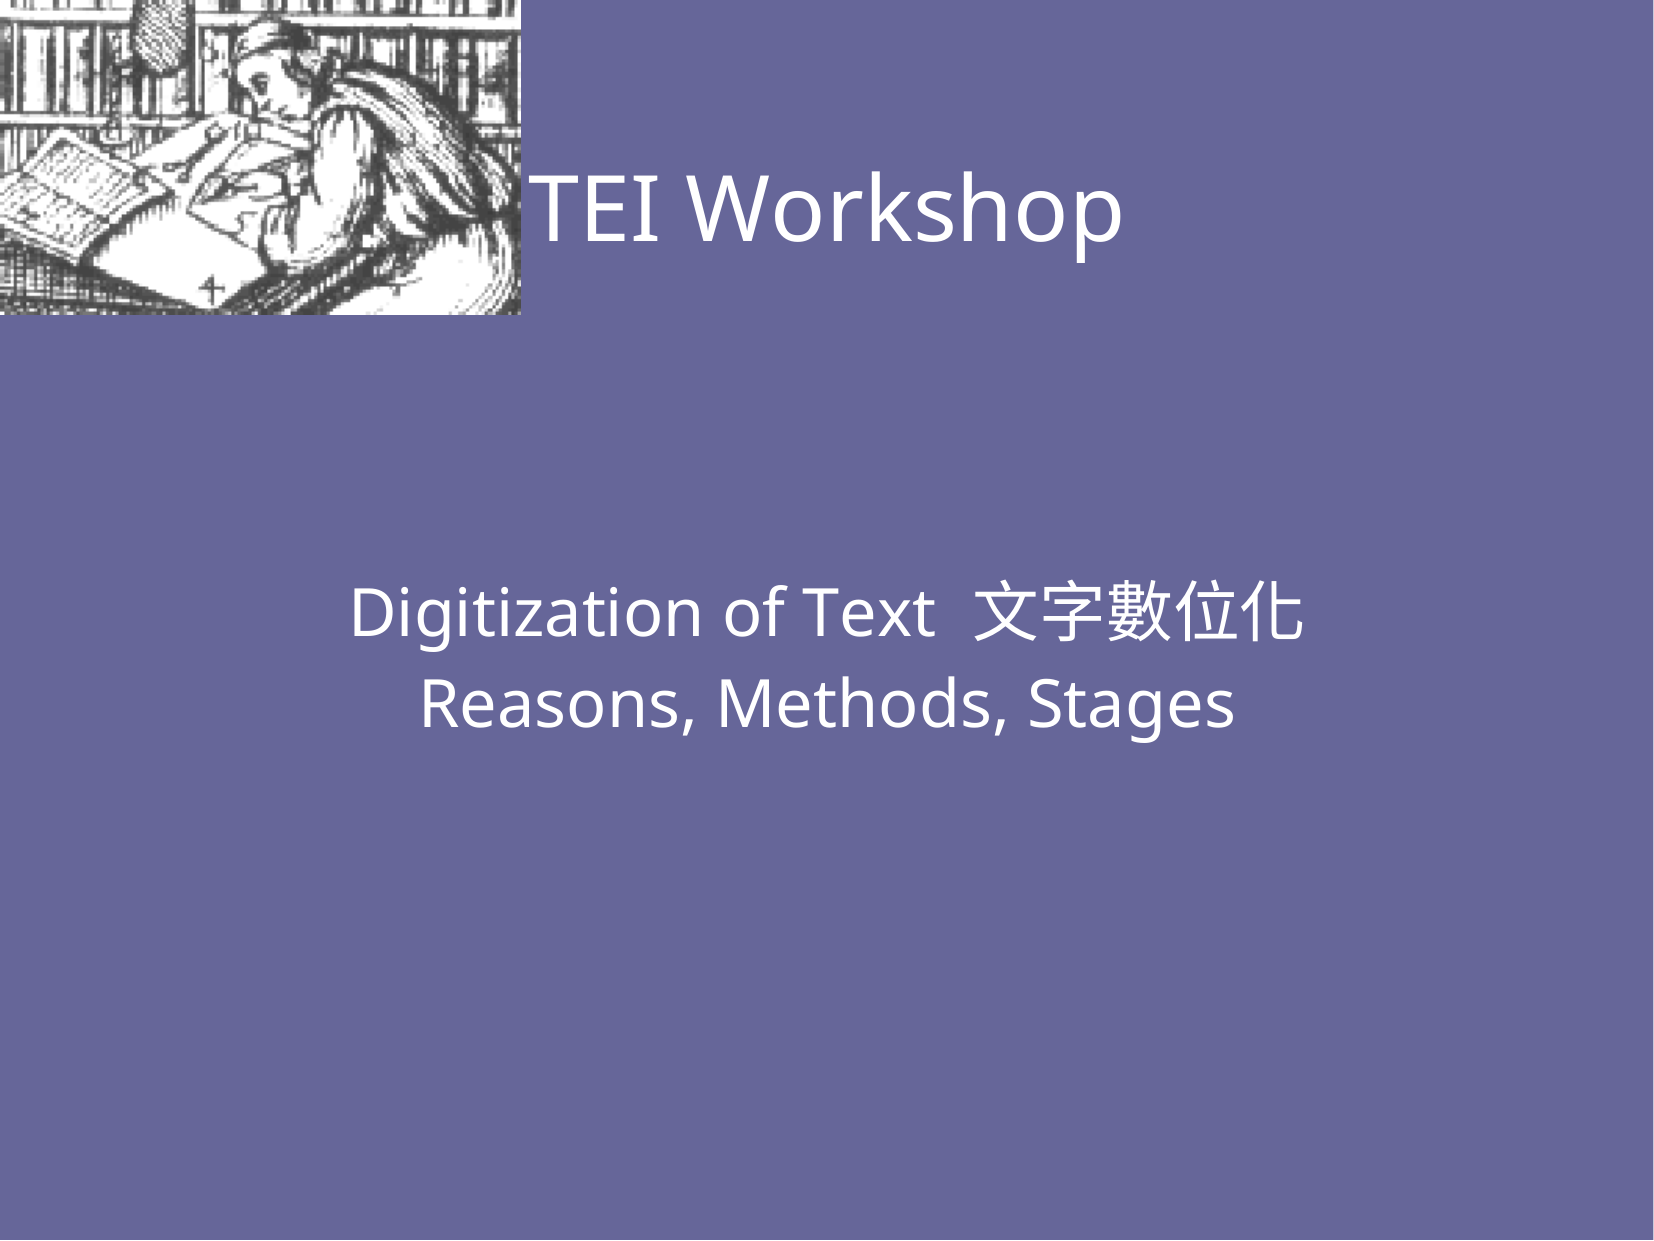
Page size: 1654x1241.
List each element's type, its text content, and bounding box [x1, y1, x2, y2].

picture [0, 0, 521, 315]
subtitle Digitization of Text 文字數位化 Reasons, Methods, Stages [121, 344, 1534, 1127]
title TEI Workshop [521, 102, 1534, 310]
